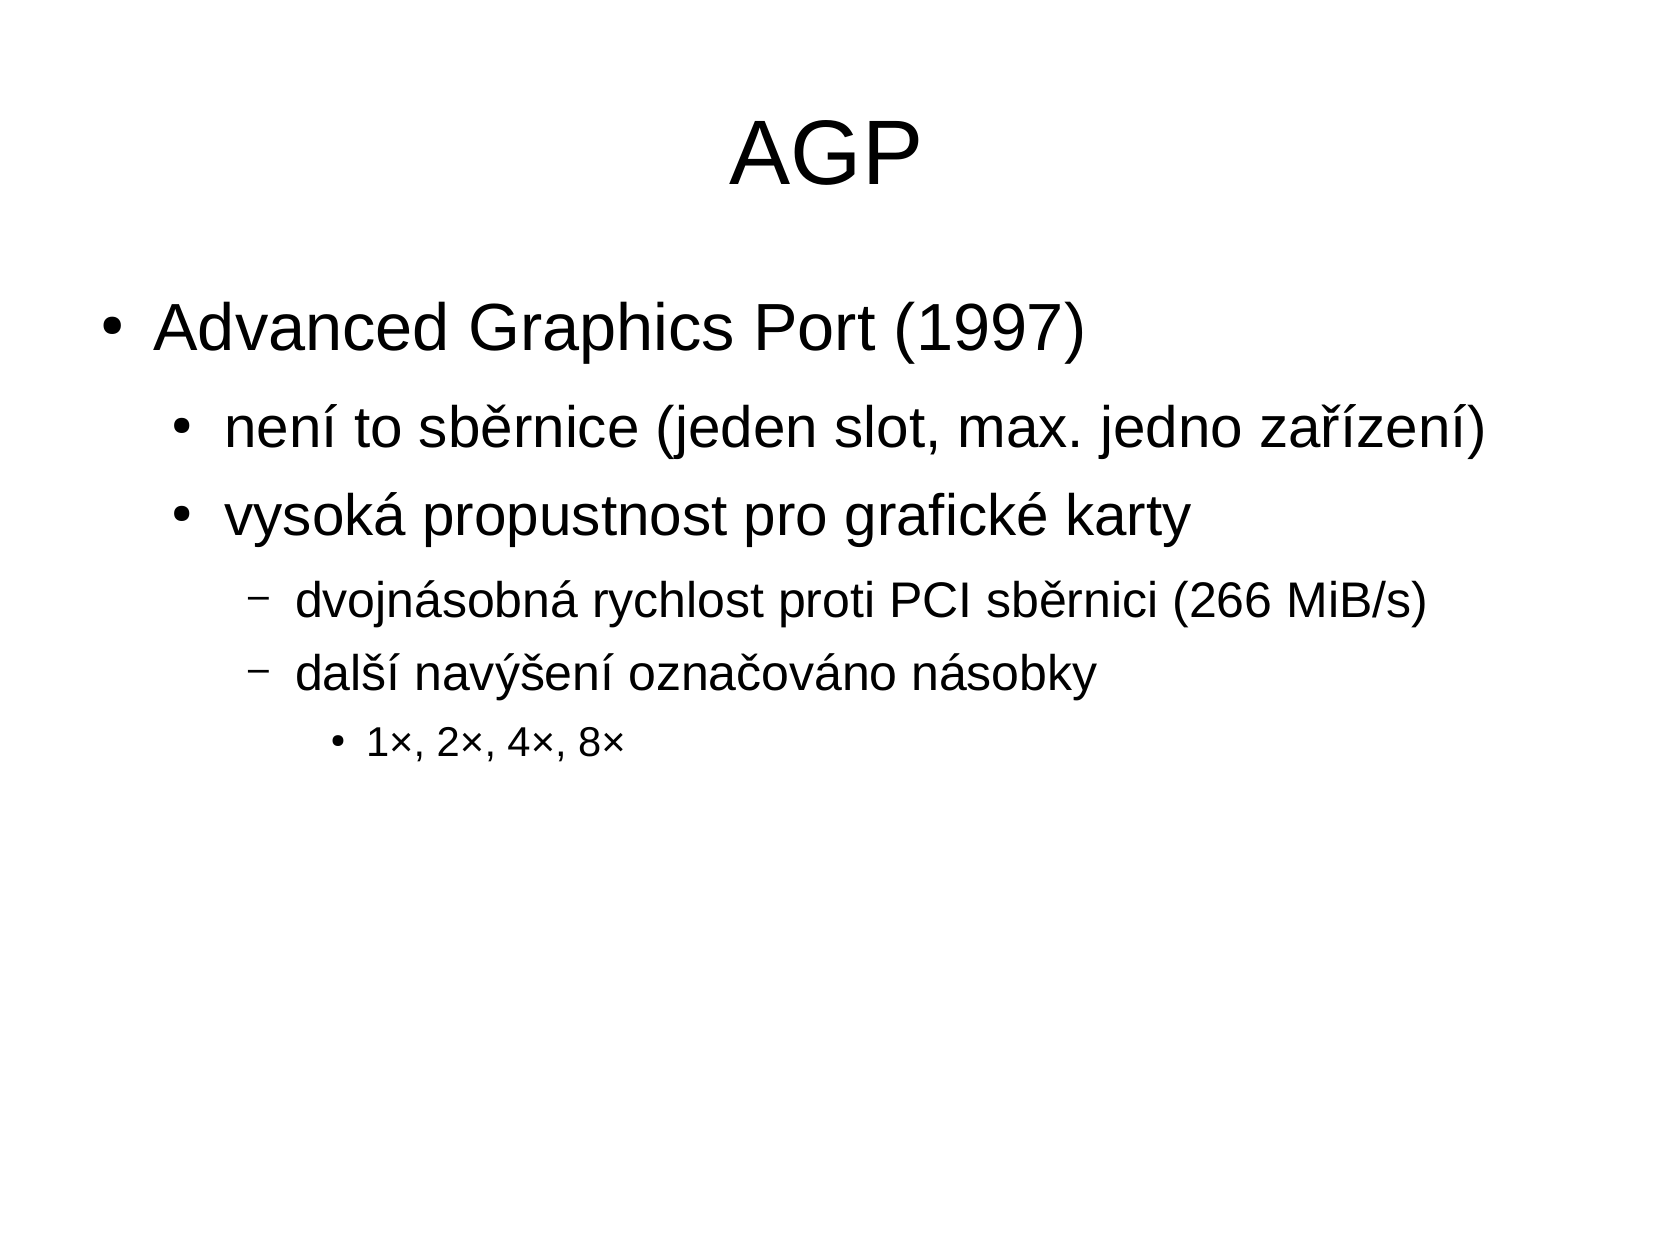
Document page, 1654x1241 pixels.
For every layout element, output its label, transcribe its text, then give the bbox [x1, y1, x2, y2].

title AGP [82, 49, 1571, 257]
list Advanced Graphics Port (1997) není to sběrnice (jeden slot, max. jedno zařízení) vysoká propustnost pro grafické karty dvojnásobná rychlost proti PCI sběrnici (266 MiB/s) další navýšení označováno násobky 1×, 2×, 4×, 8× [82, 290, 1571, 1109]
